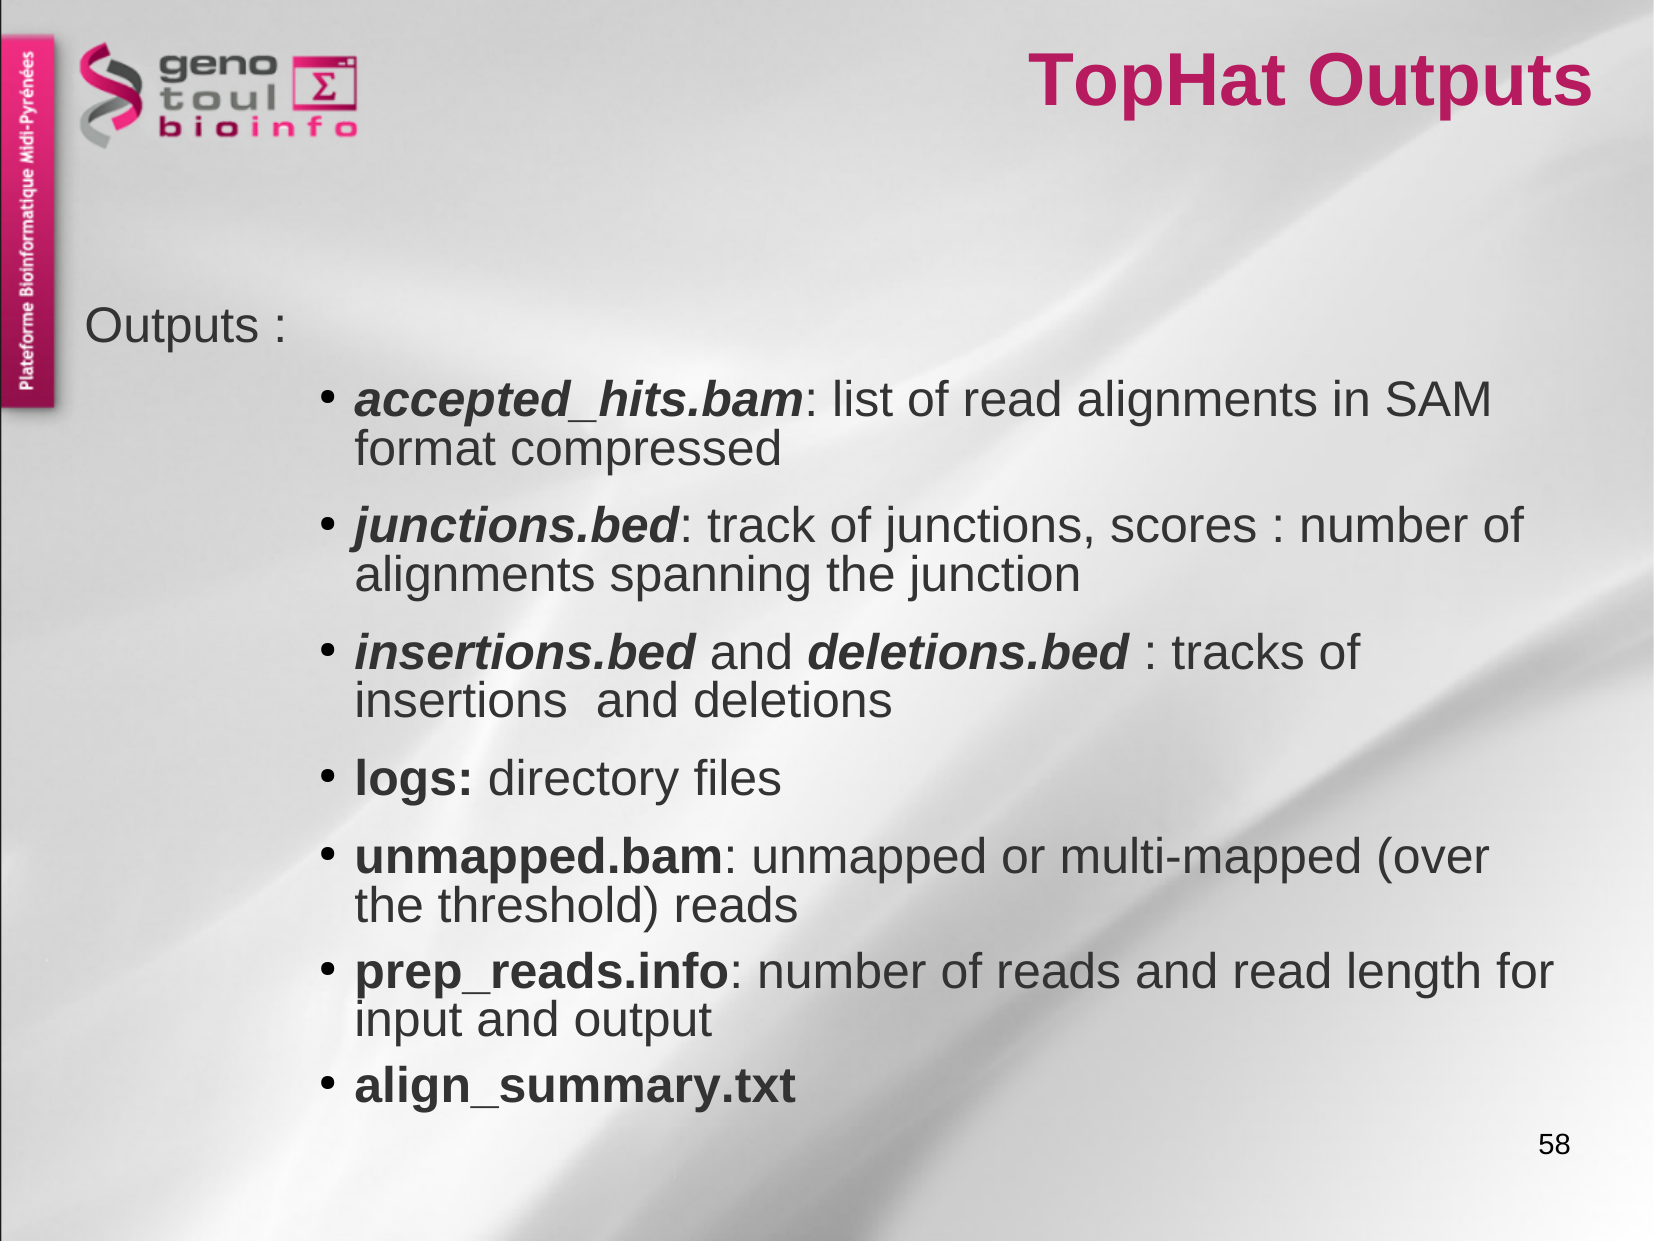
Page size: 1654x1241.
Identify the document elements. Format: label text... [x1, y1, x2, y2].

title TopHat Outputs [106, 0, 1595, 198]
list Outputs : accepted_hits.bam: list of read alignments in SAM format compressed junctions.bed: track of junctions, scores : number of alignments spanning the junction insertions.bed and deletions.bed : tracks of insertions and deletions logs: directory files unmapped.bam: unmapped or multi-mapped (over the threshold) reads prep_reads.info: number of reads and read length for input and output align_summary.txt [82, 290, 1571, 1152]
picture [0, 0, 1654, 1241]
